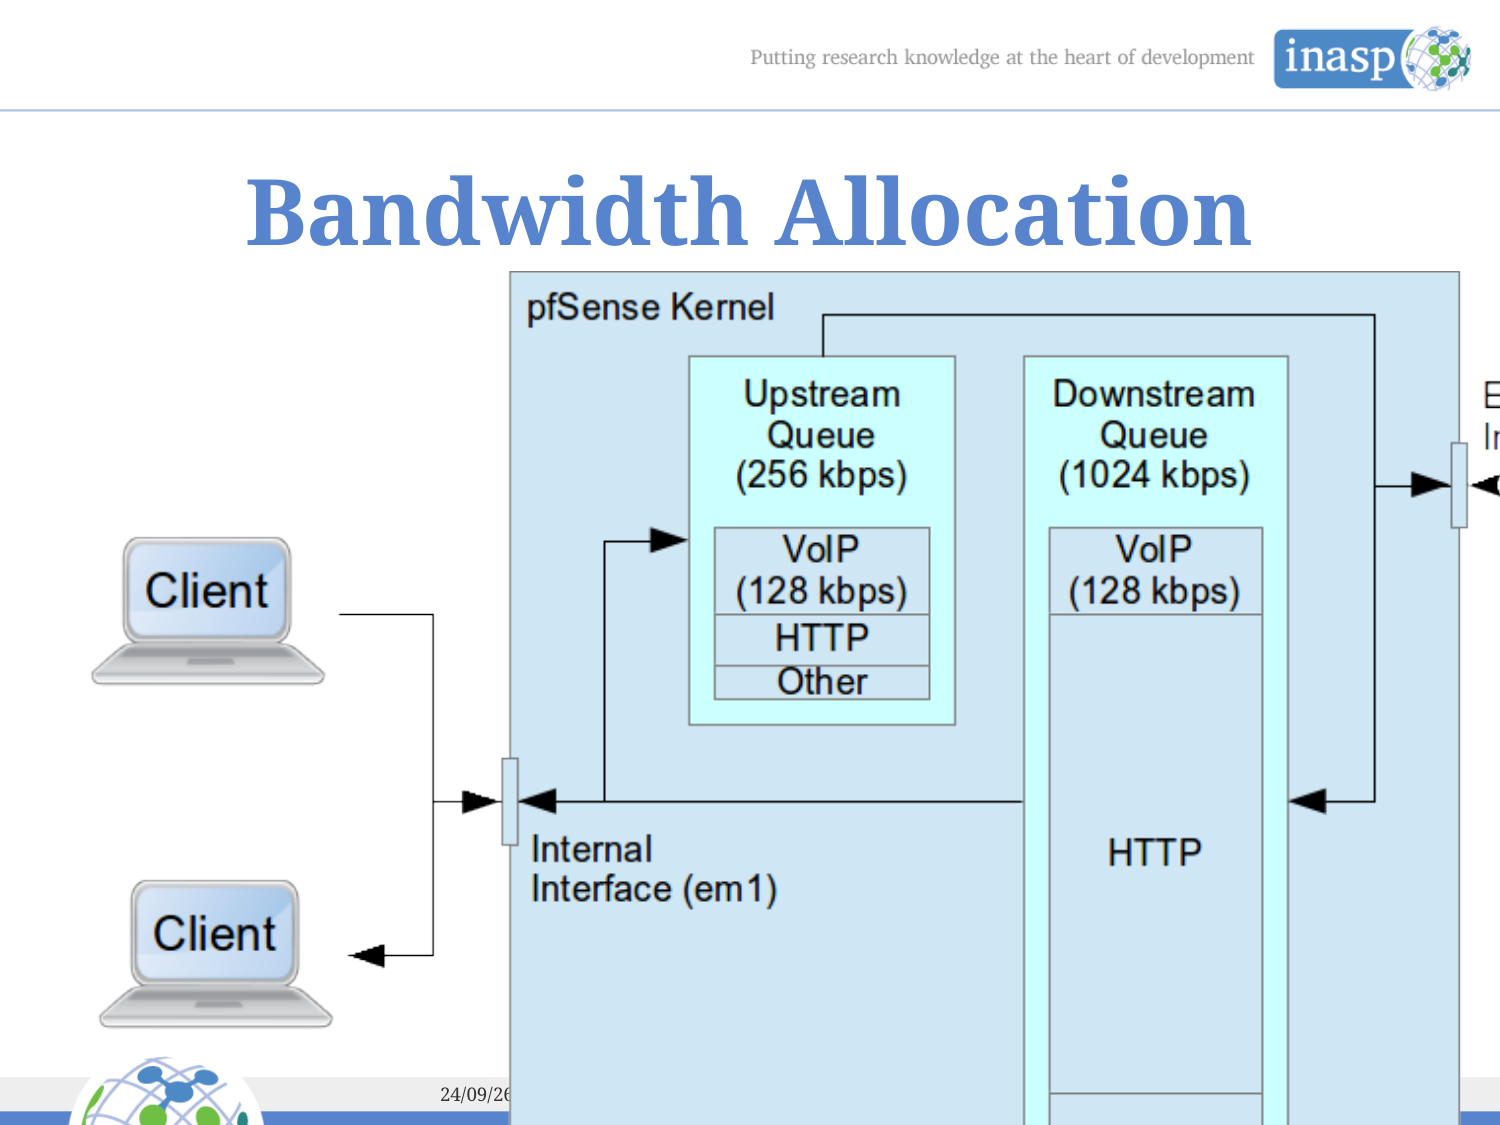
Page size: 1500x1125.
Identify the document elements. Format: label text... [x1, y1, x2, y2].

picture [0, 0, 1500, 1125]
title Bandwidth Allocation [75, 129, 1426, 318]
